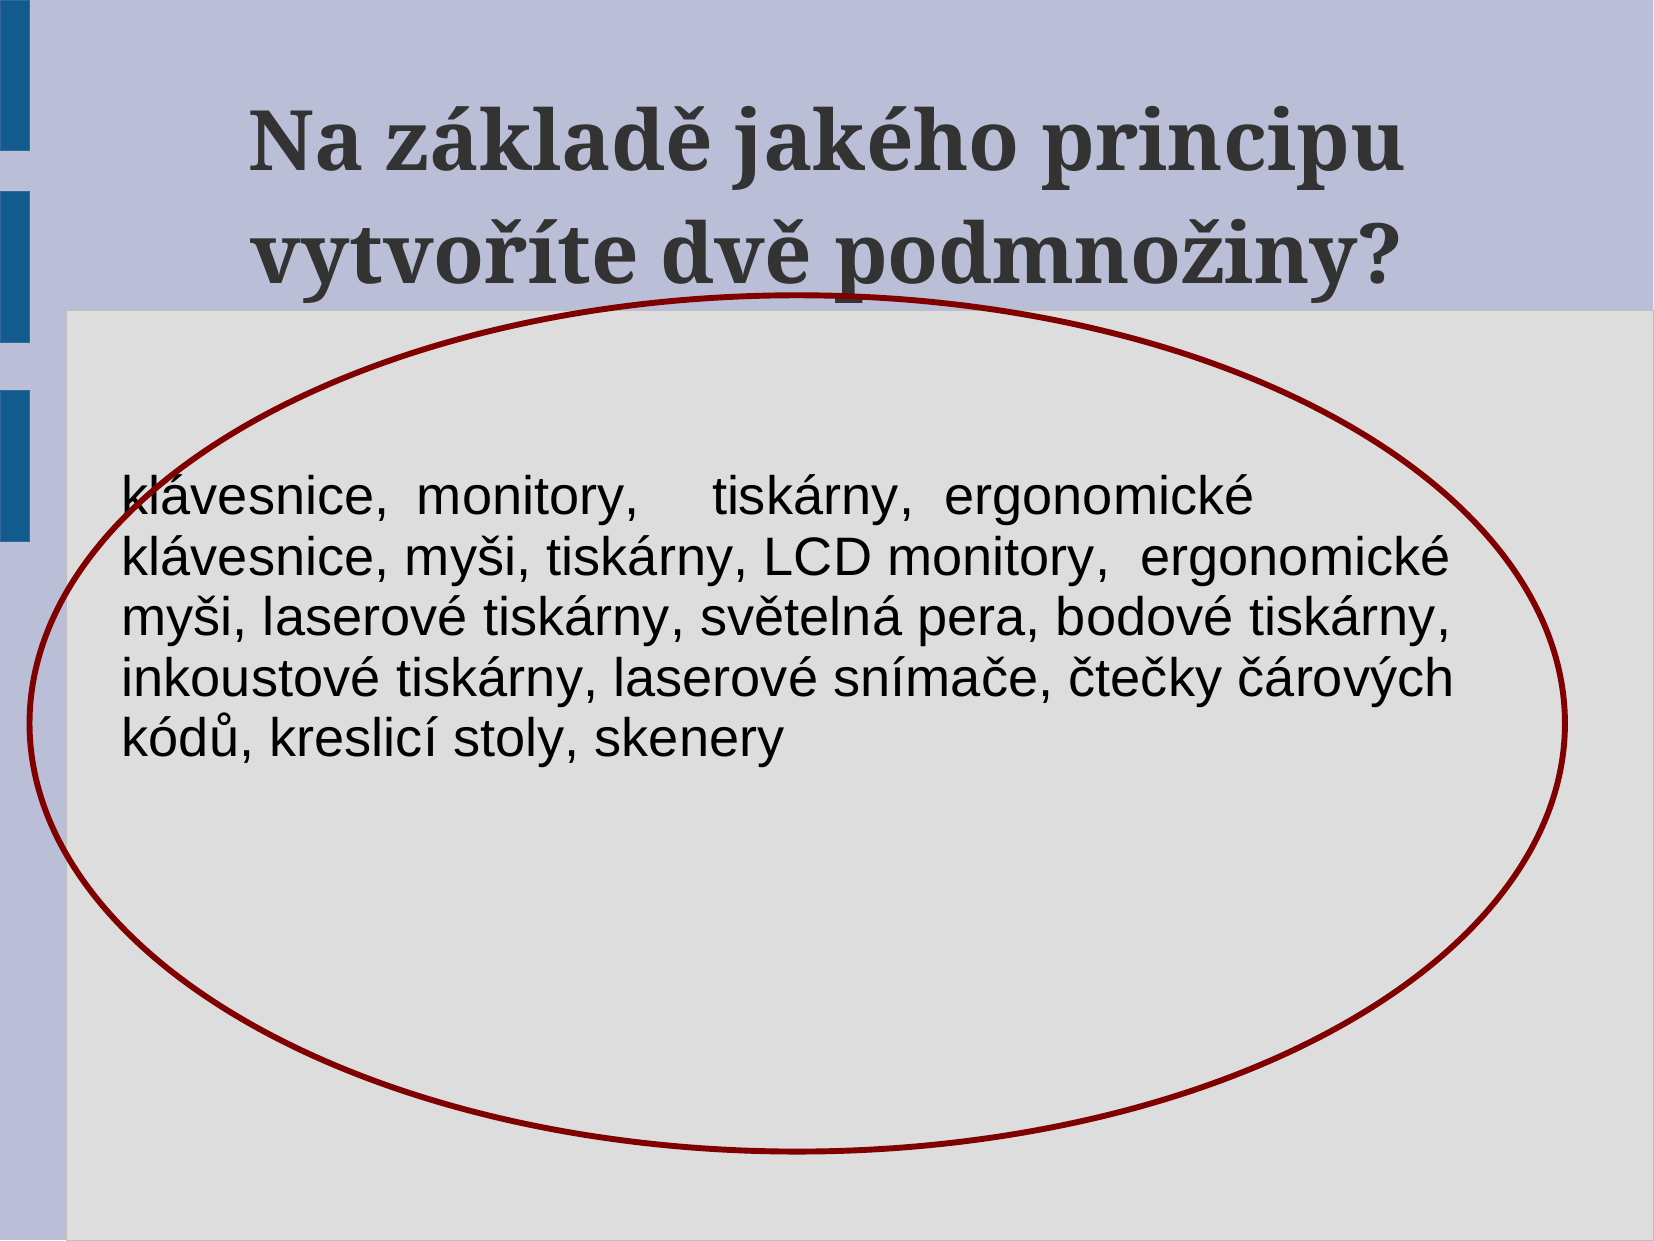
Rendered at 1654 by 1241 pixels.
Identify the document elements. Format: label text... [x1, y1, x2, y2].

list klávesnice, monitory, tiskárny, ergonomické klávesnice, myši, tiskárny, LCD monitory, ergonomické myši, laserové tiskárny, světelná pera, bodové tiskárny, inkoustové tiskárny, laserové snímače, čtečky čárových kódů, kreslicí stoly, skenery [121, 344, 438, 519]
text_box [29, 295, 1565, 1152]
list klávesnice, monitory, tiskárny, ergonomické klávesnice, myši, tiskárny, LCD monitory, ergonomické myši, laserové tiskárny, světelná pera, bodové tiskárny, inkoustové tiskárny, laserové snímače, čtečky čárových kódů, kreslicí stoly, skenery [1157, 344, 1534, 601]
list klávesnice, monitory, tiskárny, ergonomické klávesnice, myši, tiskárny, LCD monitory, ergonomické myši, laserové tiskárny, světelná pera, bodové tiskárny, inkoustové tiskárny, laserové snímače, čtečky čárových kódů, kreslicí stoly, skenery [121, 928, 470, 1112]
title Na základě jakého principu vytvoříte dvě podmnožiny? [121, 98, 1534, 291]
list klávesnice, monitory, tiskárny, ergonomické klávesnice, myši, tiskárny, LCD monitory, ergonomické myši, laserové tiskárny, světelná pera, bodové tiskárny, inkoustové tiskárny, laserové snímače, čtečky čárových kódů, kreslicí stoly, skenery [1124, 846, 1534, 1112]
